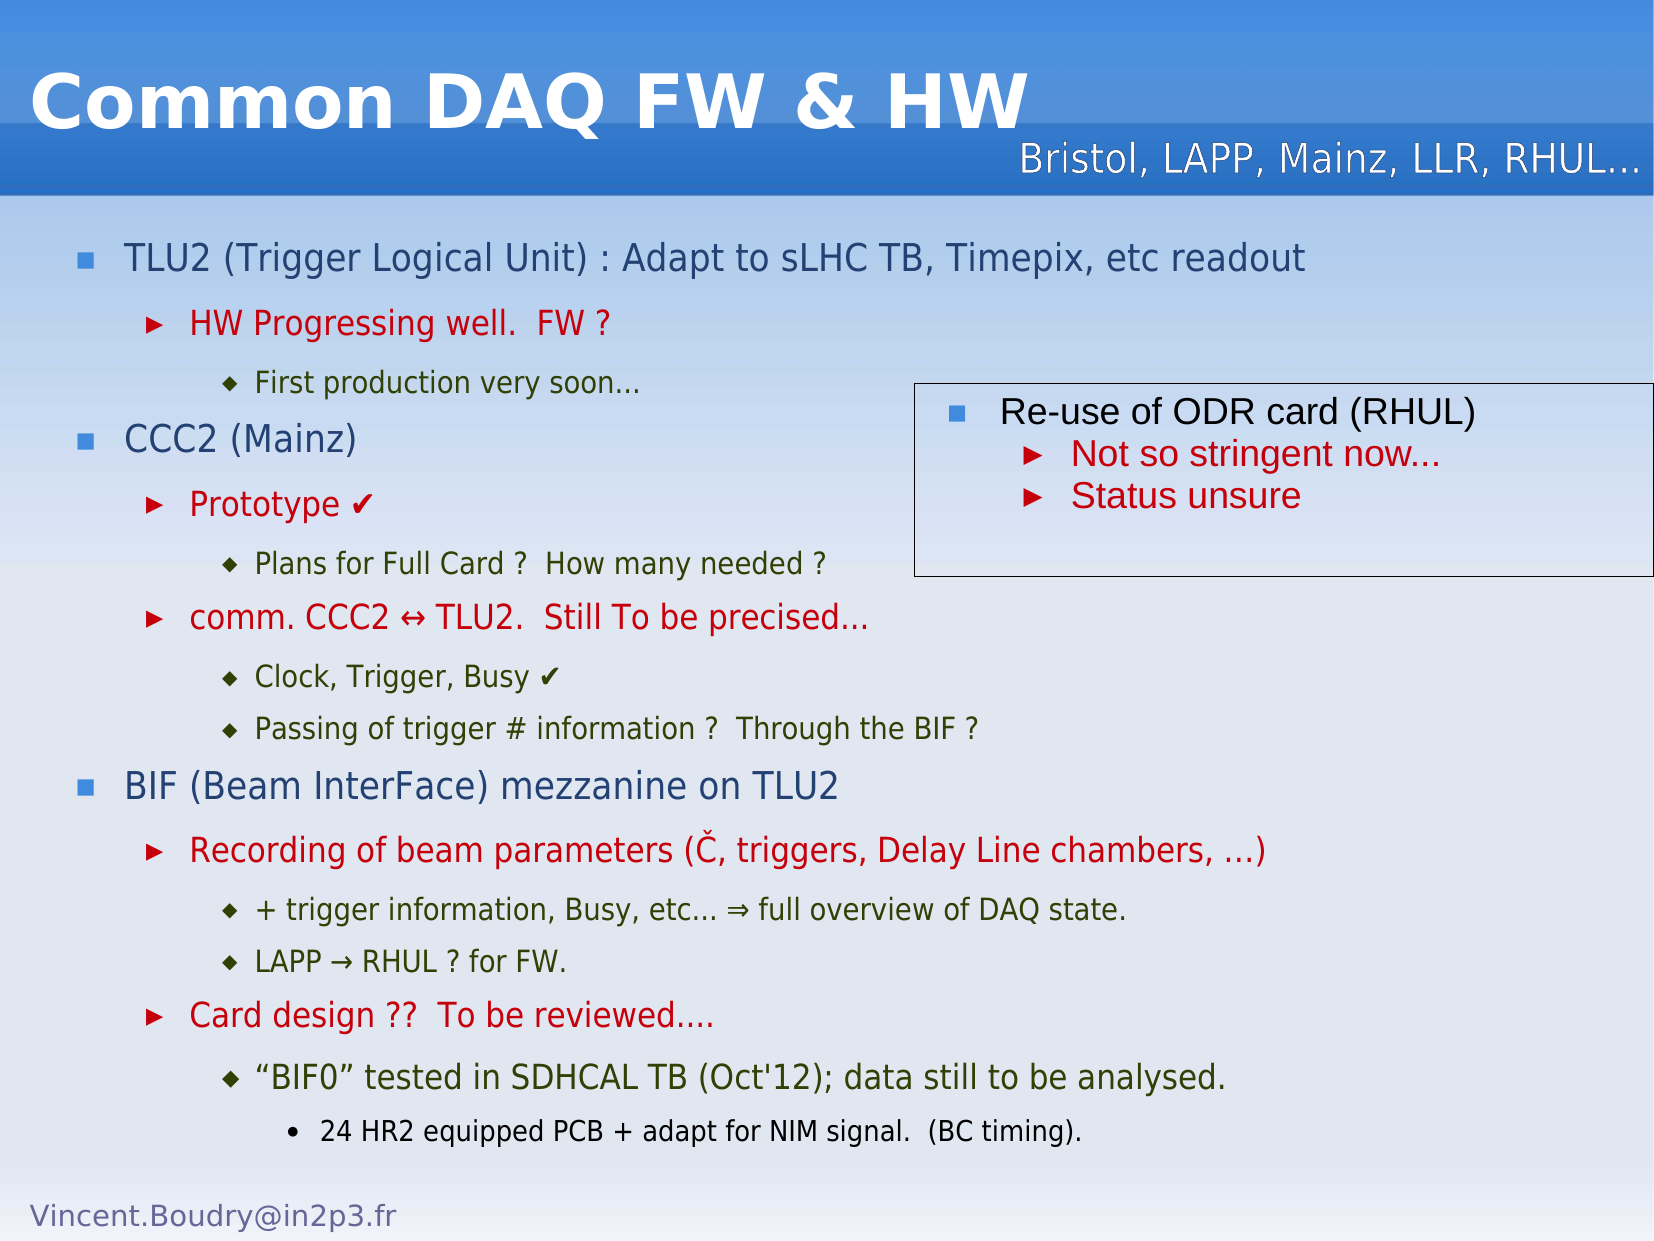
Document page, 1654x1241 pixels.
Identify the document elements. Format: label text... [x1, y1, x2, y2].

text_box Bristol, LAPP, Mainz, LLR, RHUL... [1018, 134, 1654, 198]
list TLU2 (Trigger Logical Unit) : Adapt to sLHC TB, Timepix, etc readout HW Progressing well. FW ? First production very soon... CCC2 (Mainz) Prototype ✔ Plans for Full Card ? How many needed ? comm. CCC2 ↔ TLU2. Still To be precised... Clock, Trigger, Busy ✔ Passing of trigger # information ? Through the BIF ? BIF (Beam InterFace) mezzanine on TLU2 Recording of beam parameters (Č, triggers, Delay Line chambers, …) + trigger information, Busy, etc... ⇒ full overview of DAQ state. LAPP → RHUL ? for FW. Card design ?? To be reviewed.... “BIF0” tested in SDHCAL TB (Oct'12); data still to be analysed. 24 HR2 equipped PCB + adapt for NIM signal. (BC timing). [59, 236, 1595, 1152]
picture [0, 0, 1654, 1241]
text_box Re-use of ODR card (RHUL) Not so stringent now... Status unsure [914, 383, 1654, 577]
title Common DAQ FW & HW [29, 0, 1654, 207]
